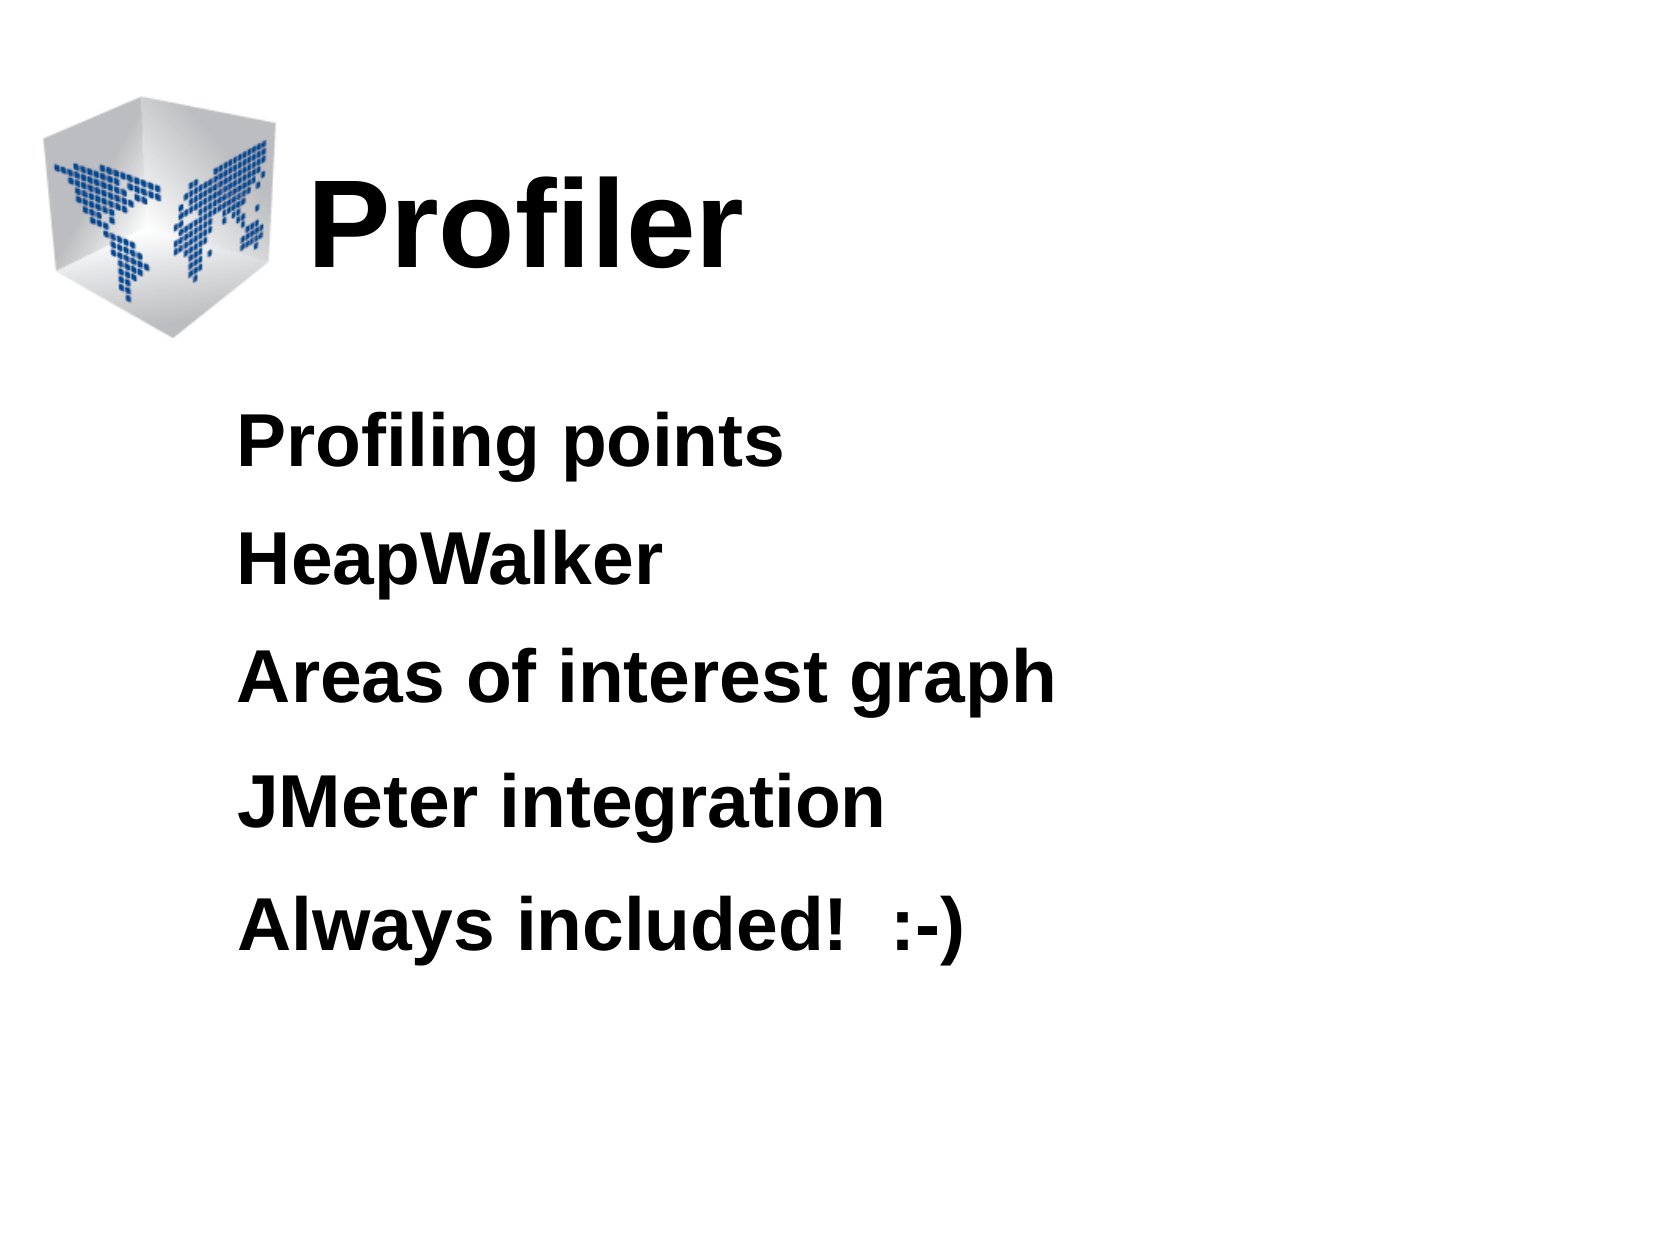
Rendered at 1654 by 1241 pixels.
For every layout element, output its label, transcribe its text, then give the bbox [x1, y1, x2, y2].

list JMeter integration [219, 759, 1566, 882]
list HeapWalker [219, 516, 1565, 634]
title Profiler [307, 120, 1500, 328]
list Areas of interest graph [219, 634, 1566, 759]
list Always included! :-) [219, 882, 1566, 1031]
list Profiling points [219, 398, 1565, 516]
picture [11, 84, 284, 349]
